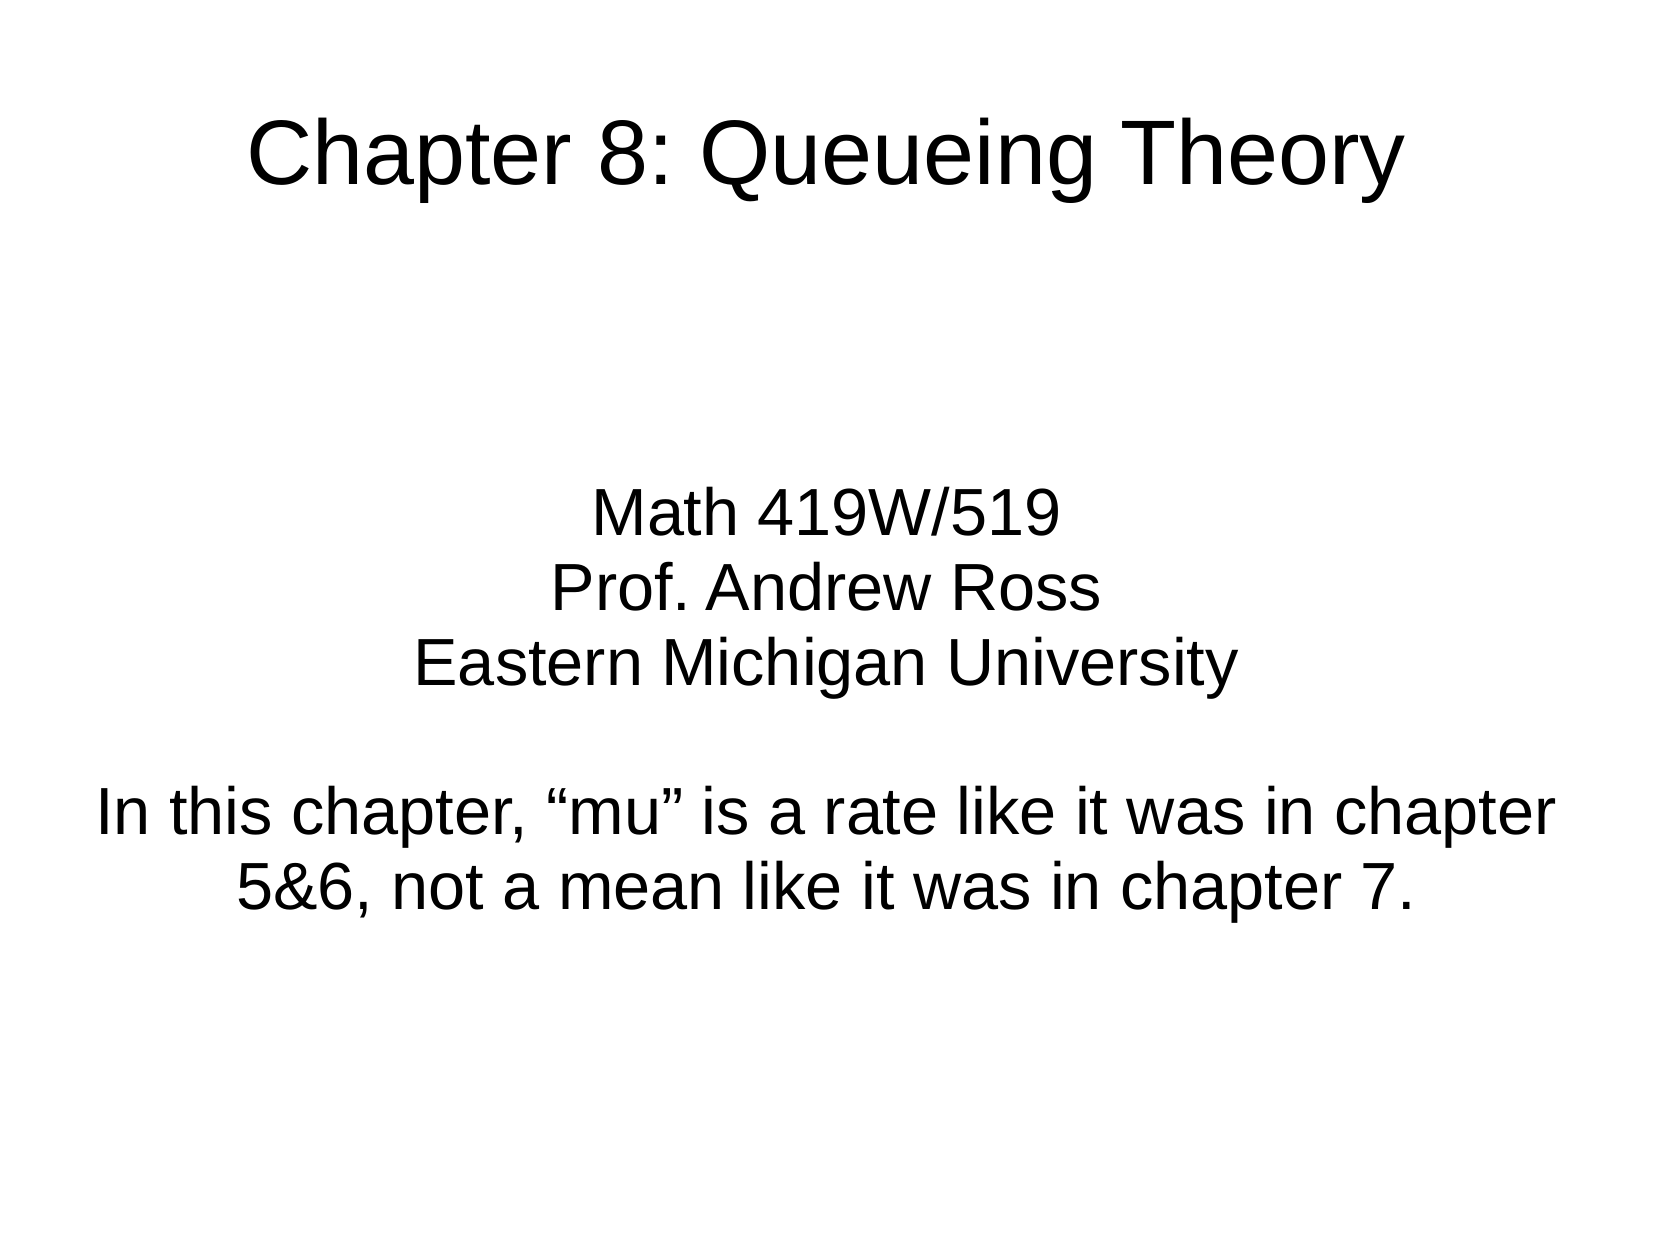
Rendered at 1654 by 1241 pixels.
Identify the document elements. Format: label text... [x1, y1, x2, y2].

subtitle Math 419W/519 Prof. Andrew Ross Eastern Michigan University In this chapter, “mu” is a rate like it was in chapter 5&6, not a mean like it was in chapter 7. [82, 290, 1571, 1109]
title Chapter 8: Queueing Theory [82, 49, 1571, 257]
